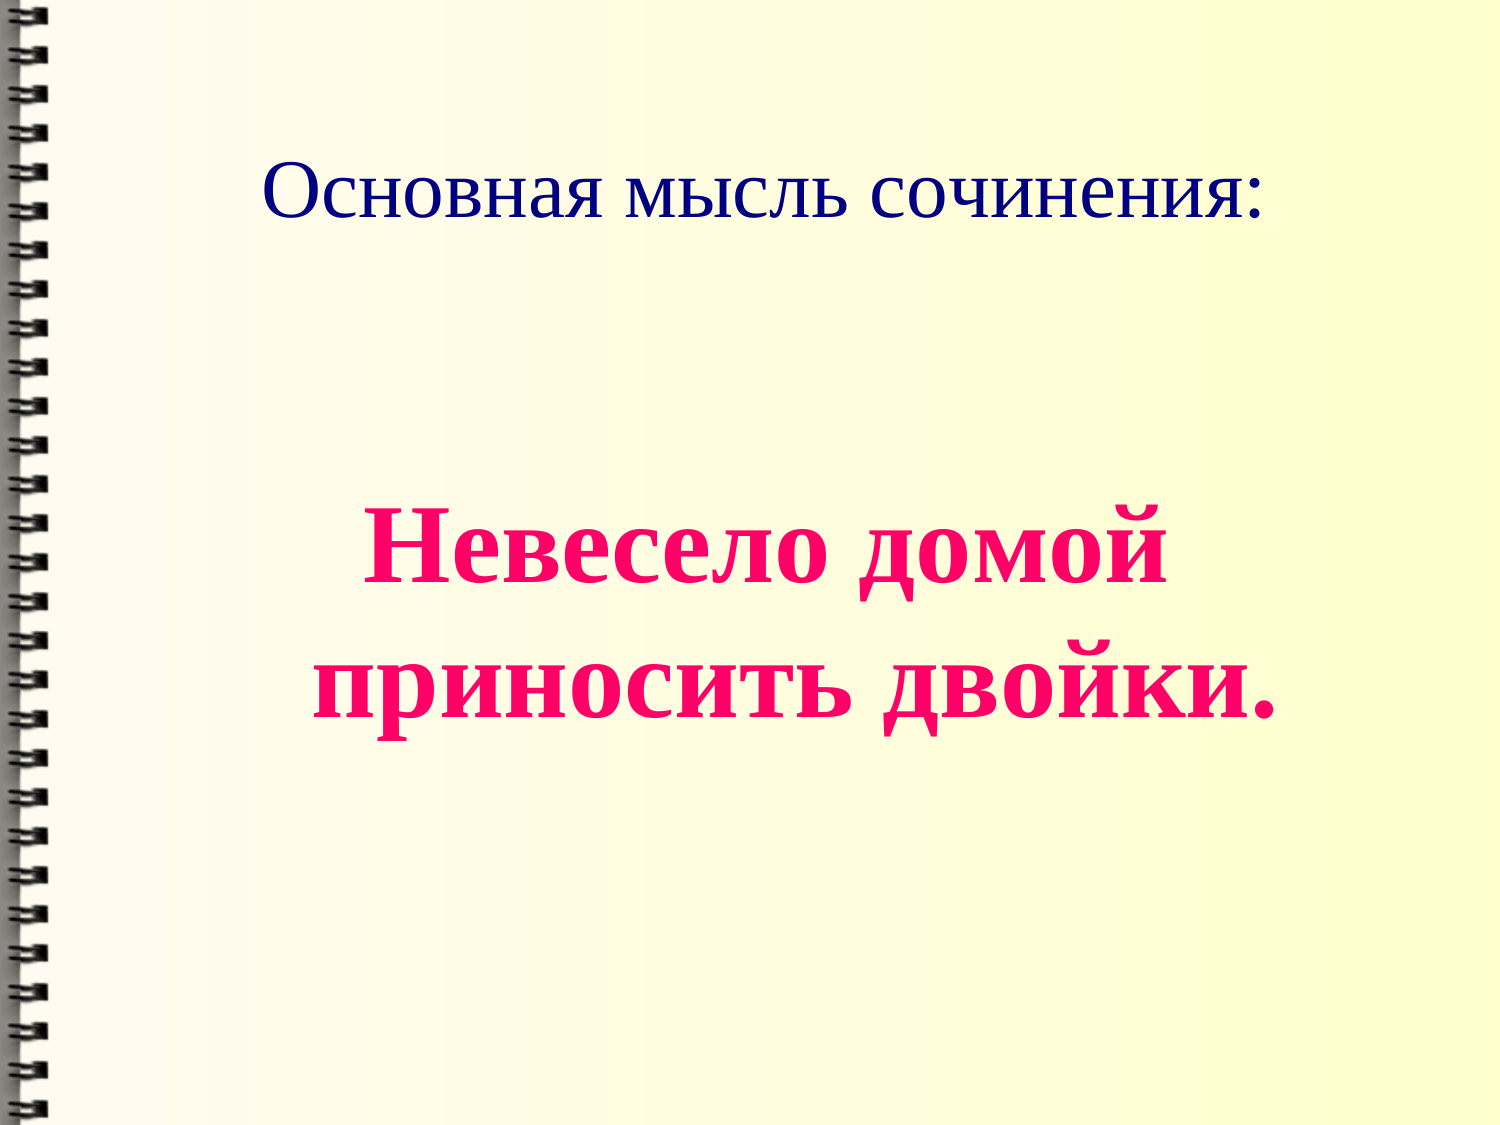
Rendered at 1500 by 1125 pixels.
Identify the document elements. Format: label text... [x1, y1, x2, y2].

list Невесело домой приносить двойки. [179, 462, 1355, 829]
title Основная мысль сочинения: [76, 66, 1453, 302]
picture [0, 0, 69, 1125]
